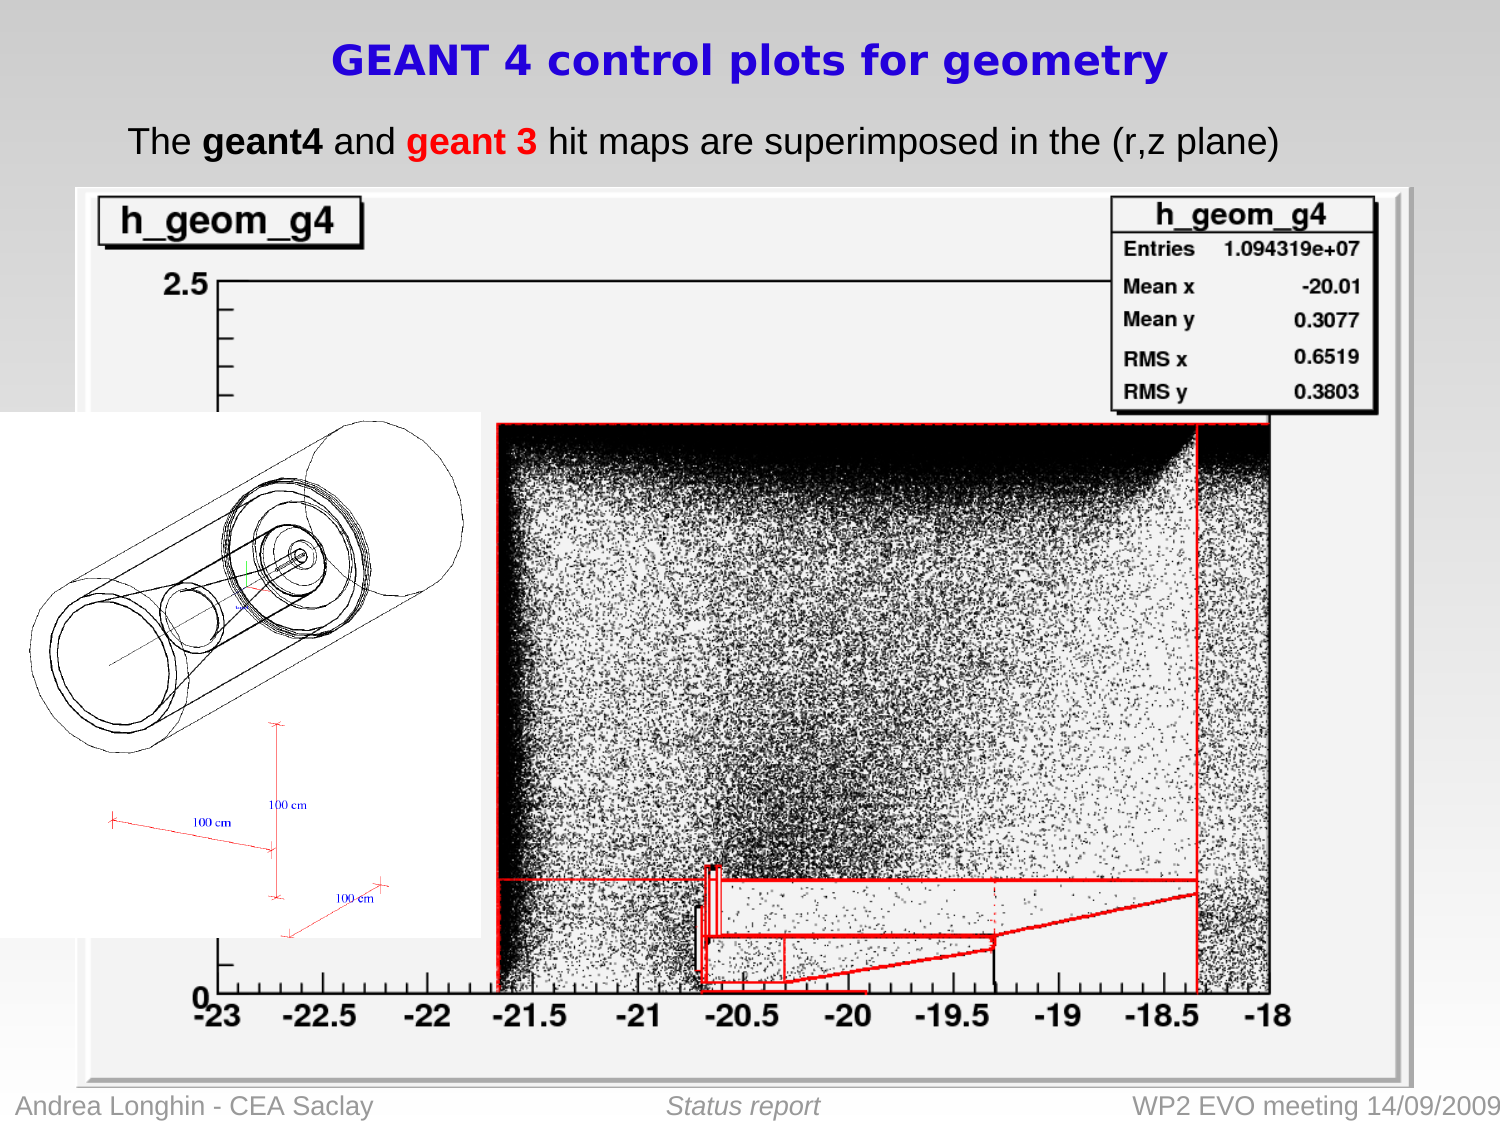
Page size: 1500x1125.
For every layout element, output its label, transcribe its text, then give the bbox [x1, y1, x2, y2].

text_box GEANT 4 control plots for geometry [37, 28, 1463, 96]
picture [0, 187, 1414, 1088]
text_box The geant4 and geant 3 hit maps are superimposed in the (r,z plane) [112, 100, 1463, 170]
